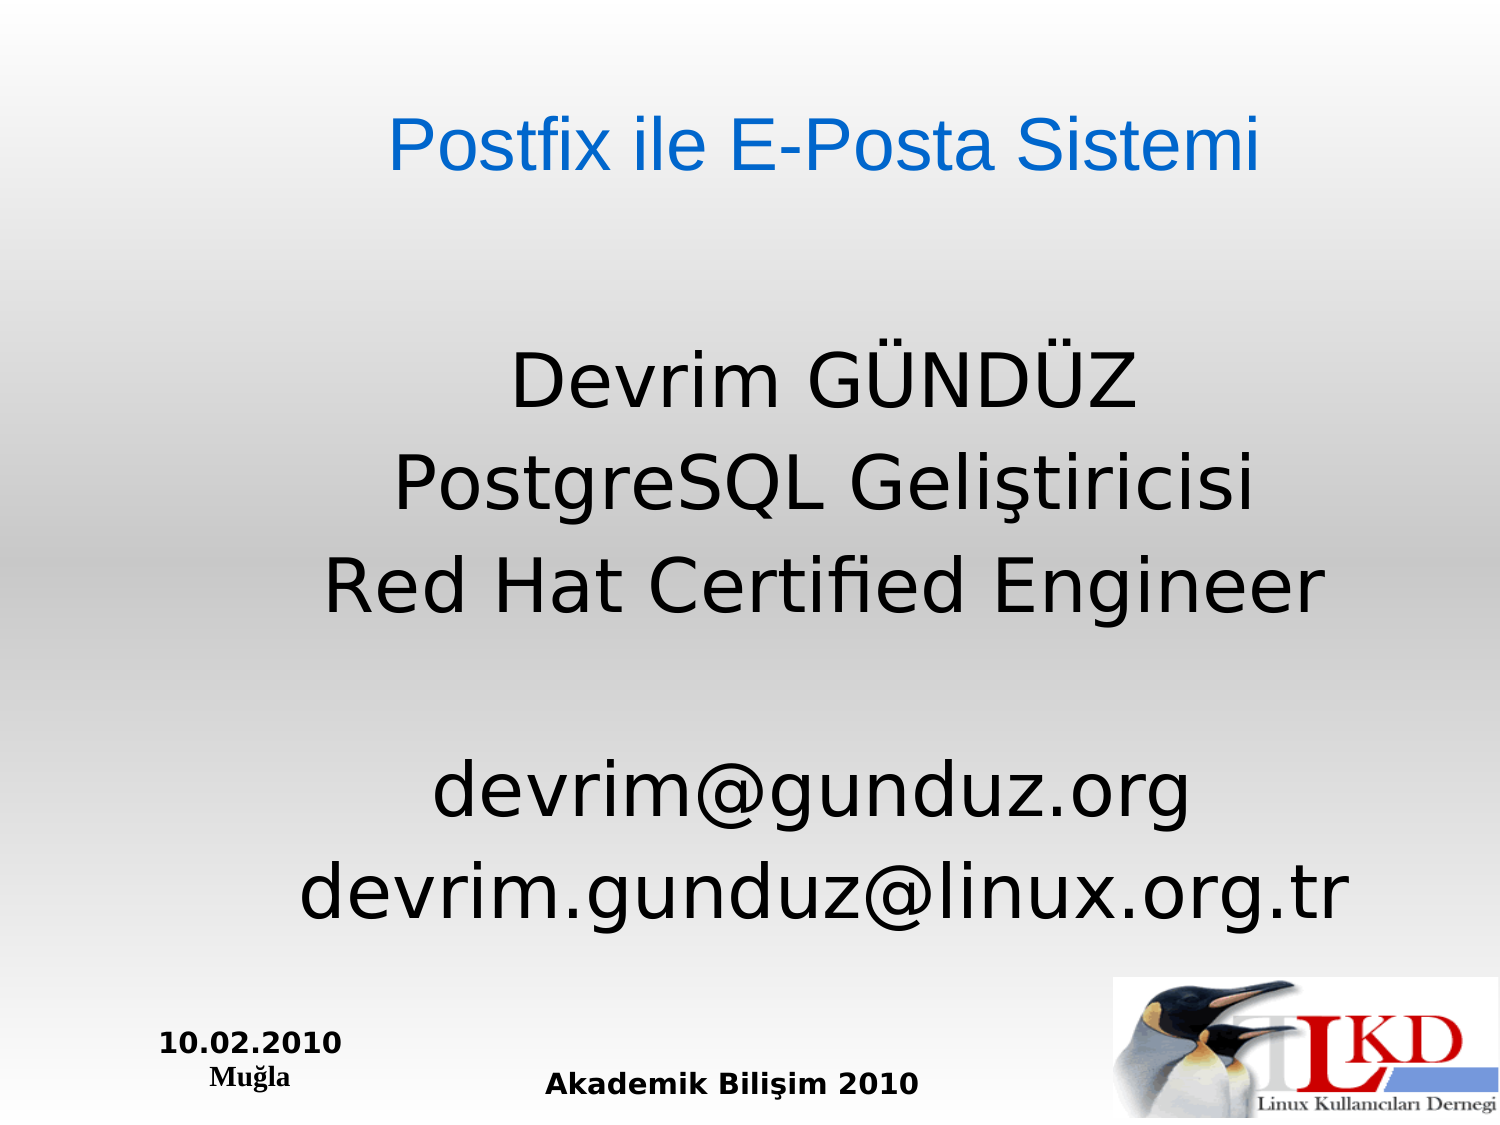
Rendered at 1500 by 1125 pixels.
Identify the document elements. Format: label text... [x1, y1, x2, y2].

picture [1113, 977, 1499, 1118]
title Postfix ile E-Posta Sistemi [224, 49, 1425, 238]
subtitle Devrim GÜNDÜZ PostgreSQL Geliştiricisi Red Hat Certified Engineer devrim@gunduz.org devrim.gunduz@linux.org.tr [224, 299, 1425, 975]
